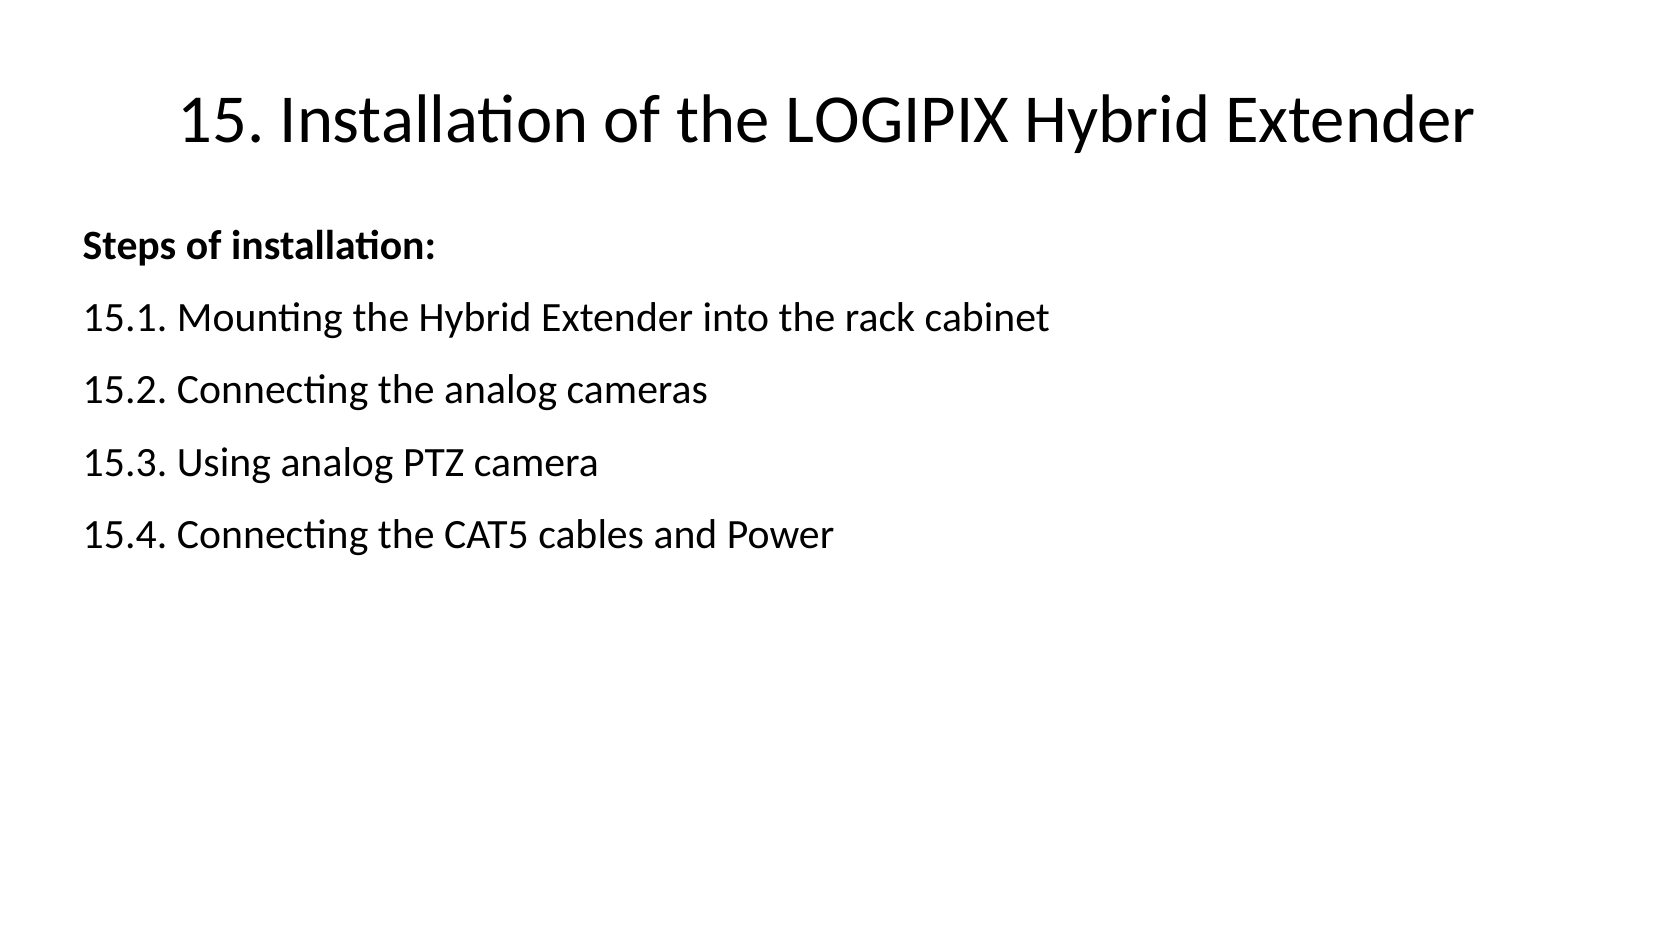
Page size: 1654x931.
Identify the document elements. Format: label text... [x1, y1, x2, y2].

subtitle Steps of installation: 15.1. Mounting the Hybrid Extender into the rack cabinet 15.2. Connecting the analog cameras 15.3. Using analog PTZ camera 15.4. Connecting the CAT5 cables and Power [82, 217, 1571, 563]
title 15. Installation of the LOGIPIX Hybrid Extender [82, 73, 1571, 157]
